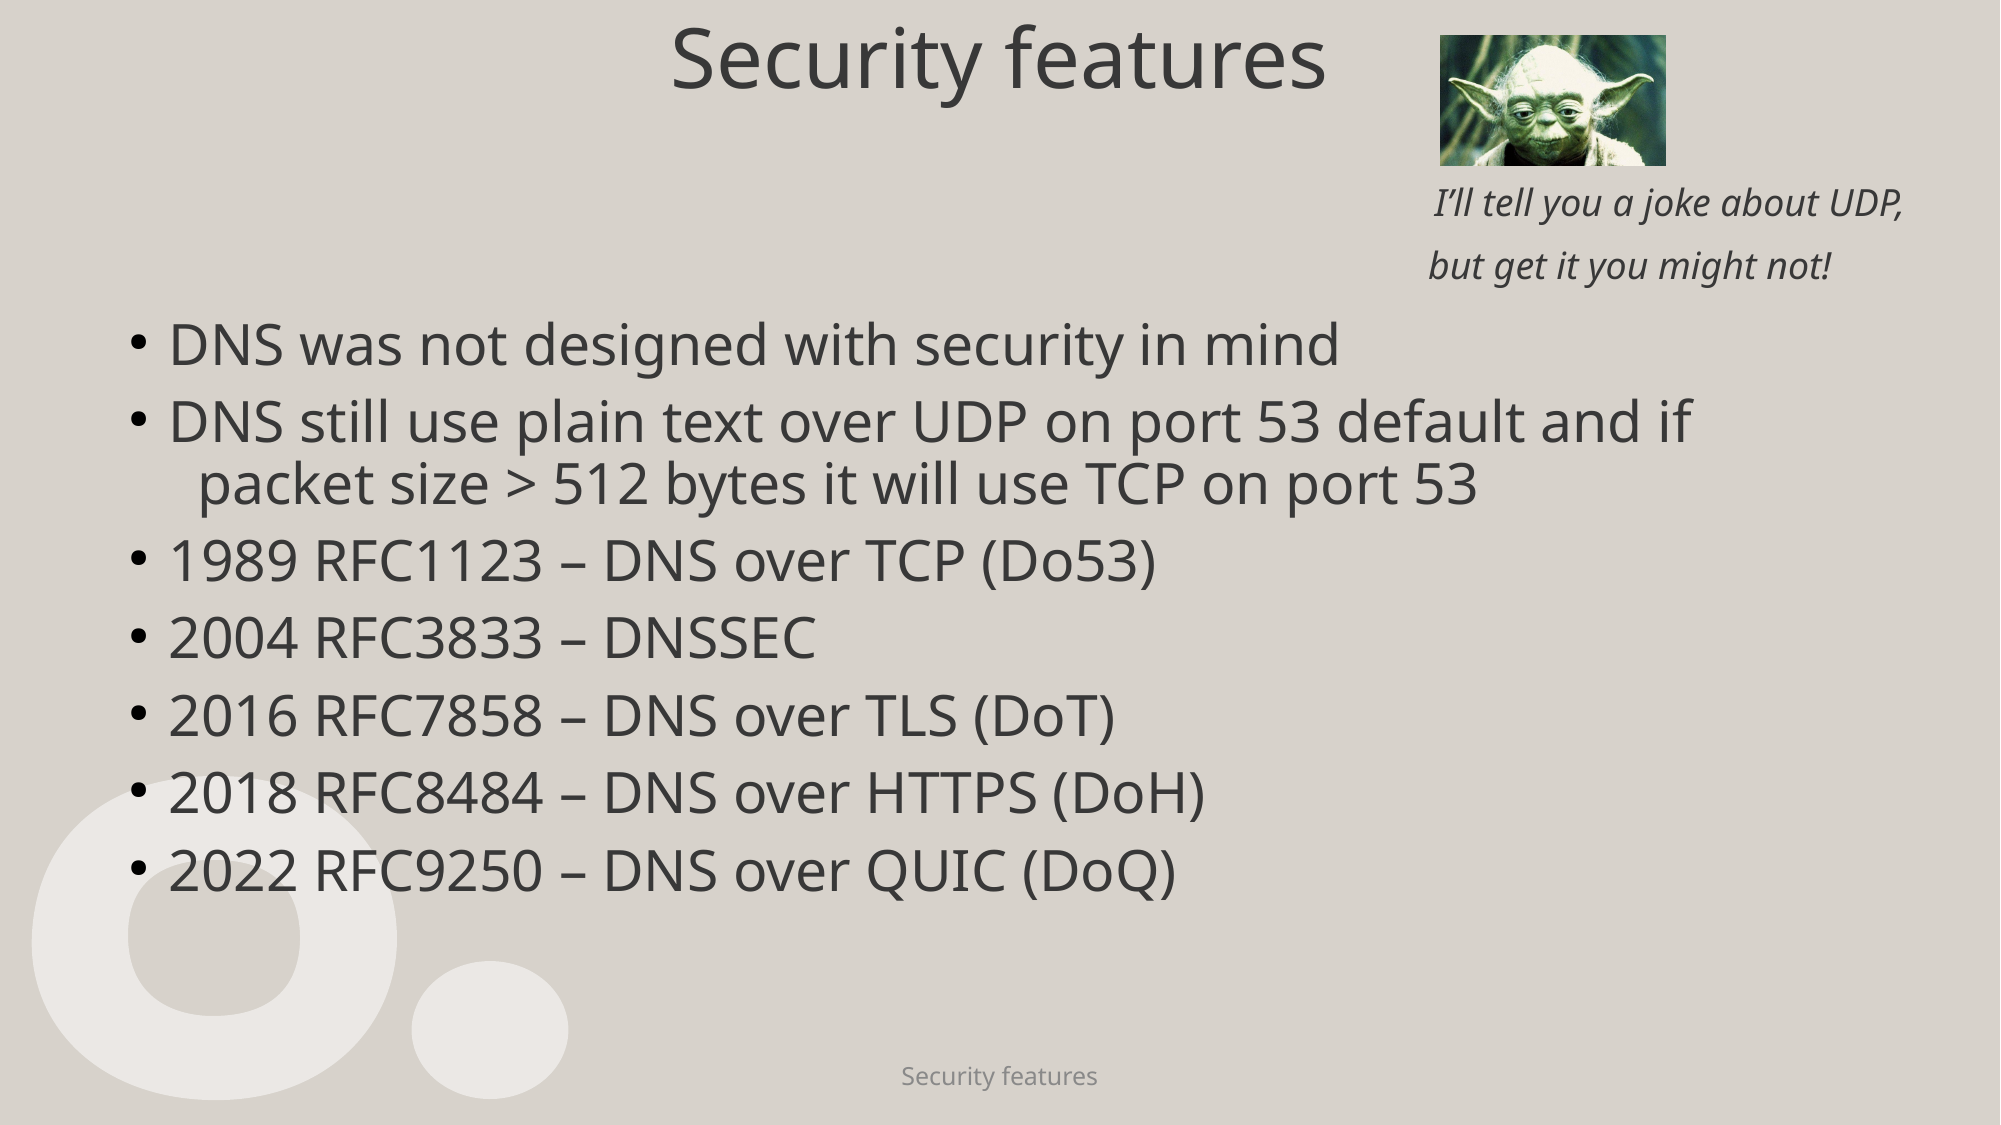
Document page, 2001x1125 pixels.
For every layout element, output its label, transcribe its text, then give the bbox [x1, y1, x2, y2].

title Security features [0, 5, 2000, 119]
list DNS was not designed with security in mind DNS still use plain text over UDP on port 53 default and if packet size > 512 bytes it will use TCP on port 53 1989 RFC1123 – DNS over TCP (Do53) 2004 RFC3833 – DNSSEC 2016 RFC7858 – DNS over TLS (DoT) 2018 RFC8484 – DNS over HTTPS (DoH) 2022 RFC9250 – DNS over QUIC (DoQ) [99, 224, 1878, 1075]
text_box Security features [662, 1045, 1338, 1105]
picture [1440, 35, 1666, 166]
list I’ll tell you a joke about UDP, but get it you might not! [1393, 165, 2000, 414]
